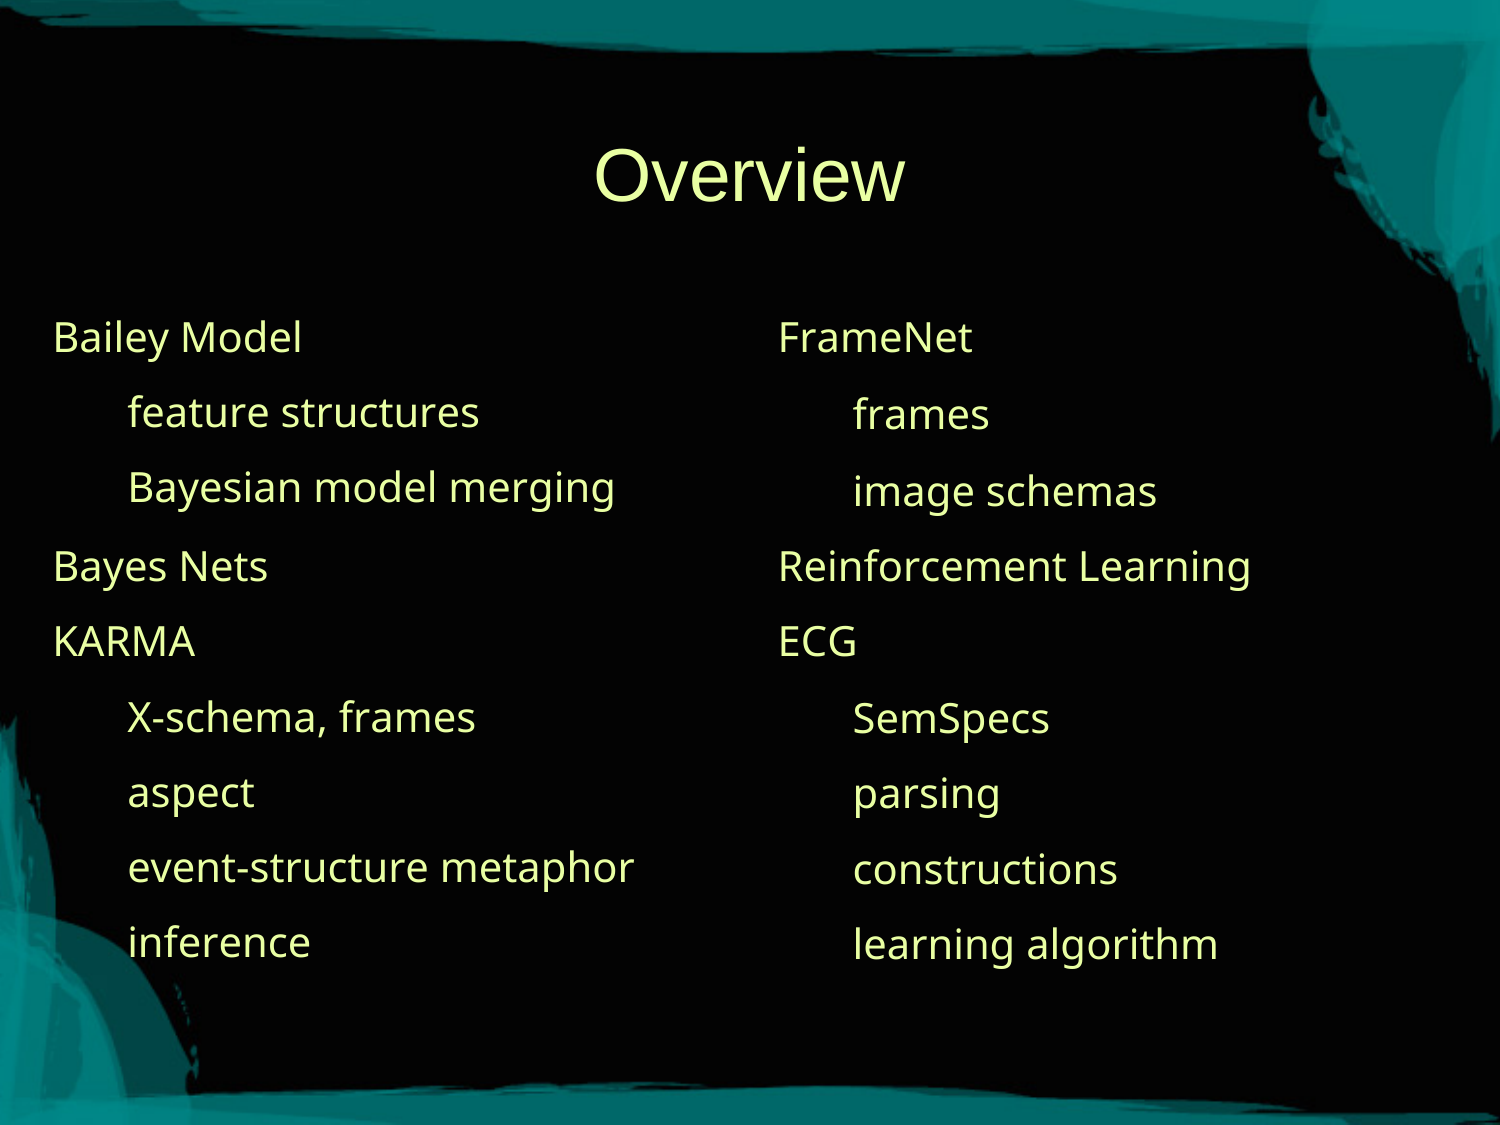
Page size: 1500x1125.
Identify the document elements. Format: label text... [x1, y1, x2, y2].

picture [0, 0, 1500, 1125]
list FrameNet frames image schemas Reinforcement Learning ECG SemSpecs parsing constructions learning algorithm [762, 299, 1463, 1105]
title Overview [112, 87, 1388, 263]
list Bailey Model feature structures Bayesian model merging Bayes Nets KARMA X-schema, frames aspect event-structure metaphor inference [37, 299, 726, 1051]
